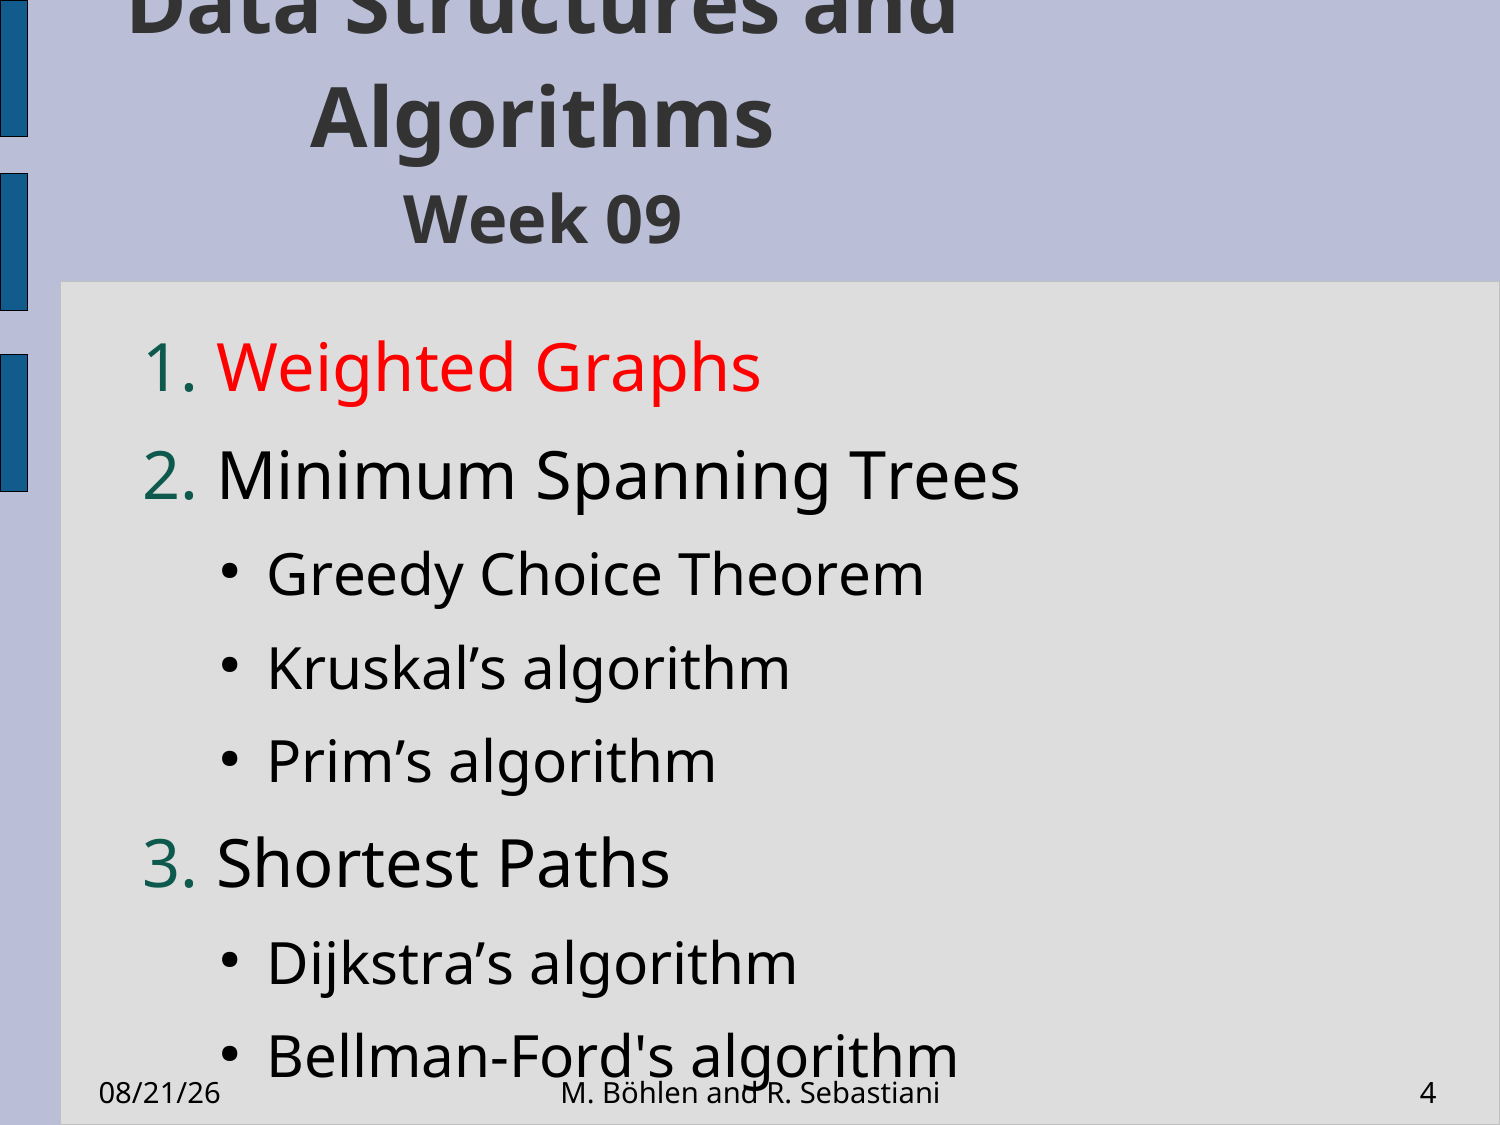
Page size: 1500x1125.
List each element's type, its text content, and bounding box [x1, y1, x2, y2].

list Weighted Graphs Minimum Spanning Trees Greedy Choice Theorem Kruskal’s algorithm Prim’s algorithm Shortest Paths Dijkstra’s algorithm Bellman-Ford's algorithm [110, 312, 1392, 1037]
title Data Structures and Algorithms Week 09 [110, 67, 1392, 271]
